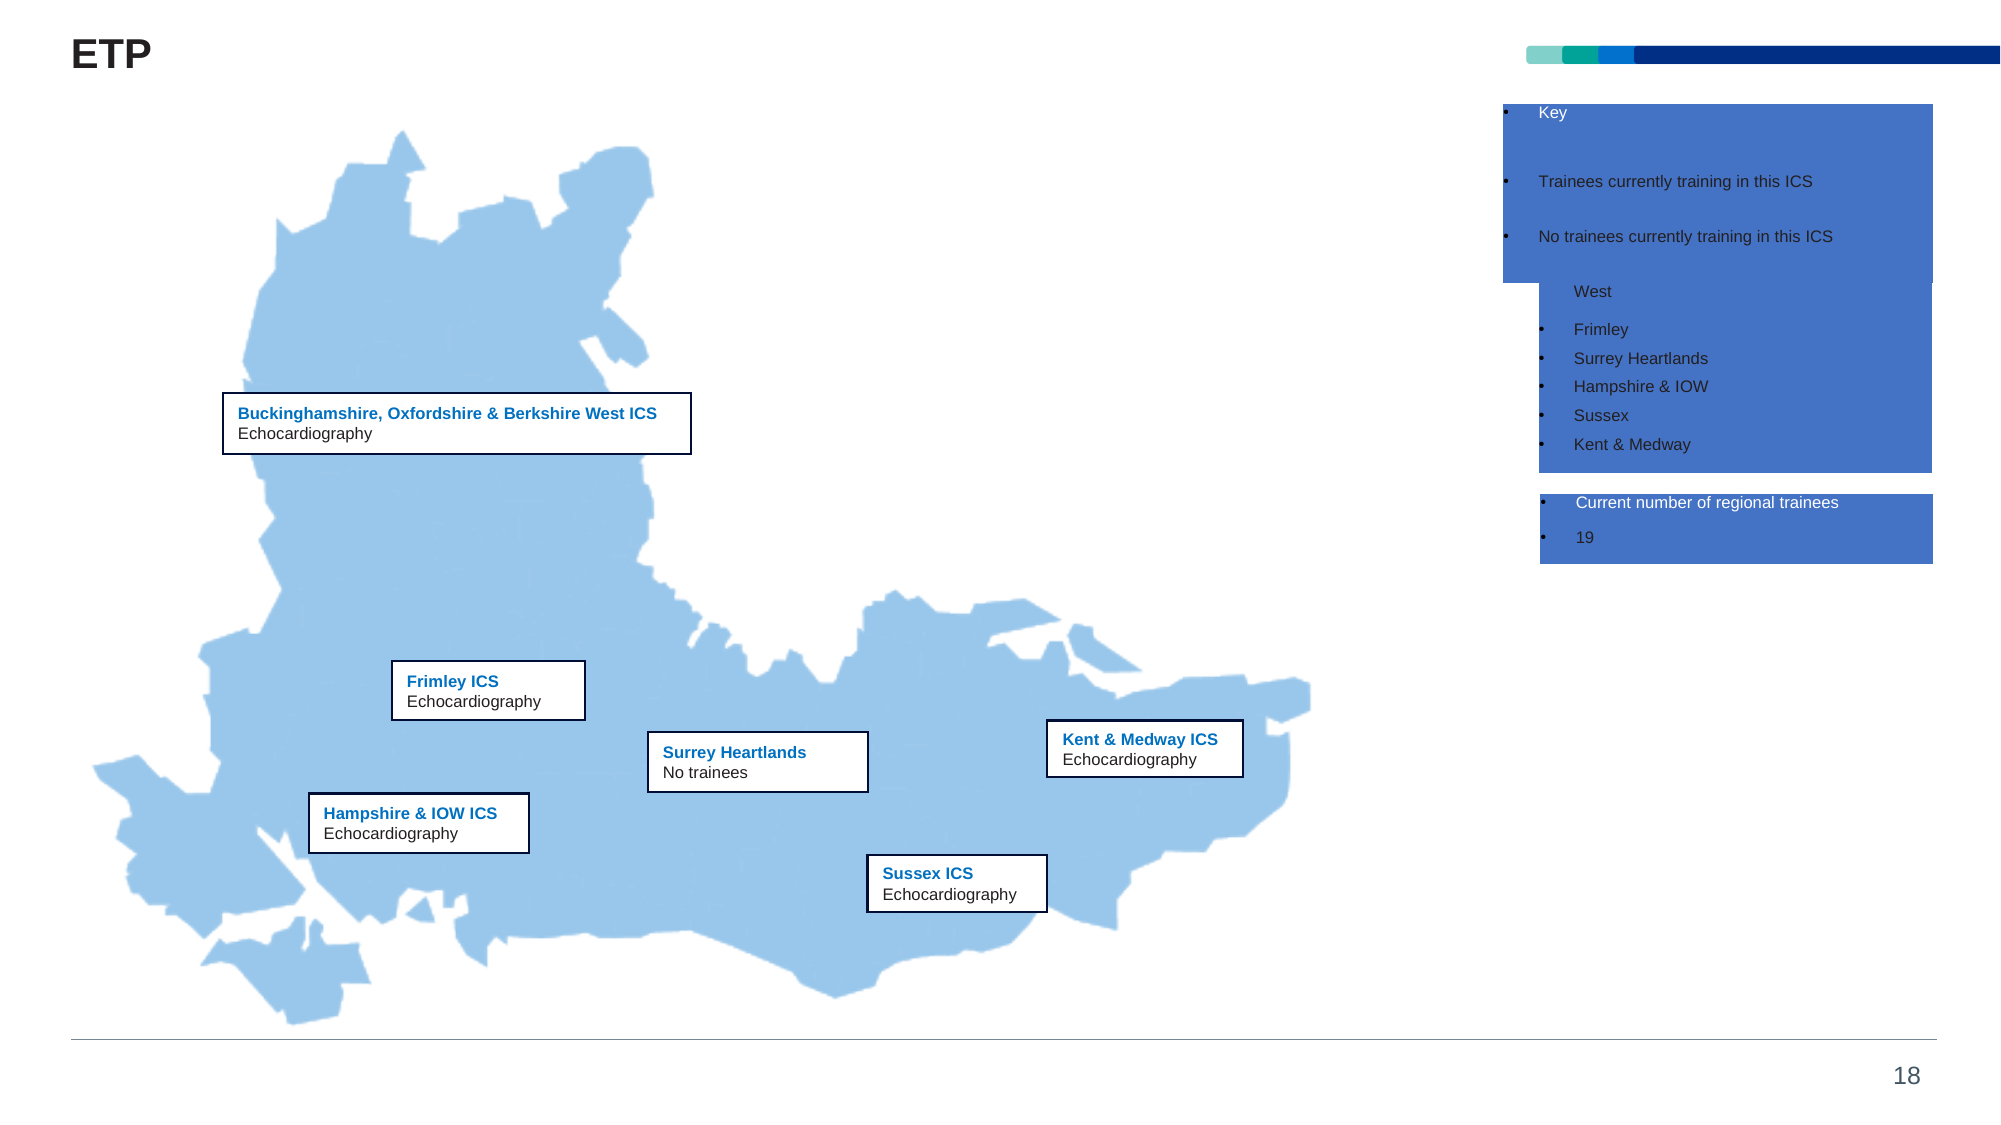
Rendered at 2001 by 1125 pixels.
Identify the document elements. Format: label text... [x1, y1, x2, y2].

text_box Sussex ICS Echocardiography [868, 855, 1047, 912]
table_cell Kent & Medway [1539, 435, 1932, 473]
table_header Key [1503, 104, 1879, 172]
table_cell Sussex [1539, 406, 1932, 435]
table_cell 19 [1540, 529, 1933, 564]
text_box Hampshire & IOW ICS Echocardiography [309, 794, 529, 853]
table_cell Surrey Heartlands [1539, 349, 1932, 378]
text_box Frimley ICS Echocardiography [392, 661, 585, 720]
table_cell Trainees currently training in this ICS [1503, 172, 1879, 227]
picture [67, 114, 1332, 1048]
table_cell [1879, 227, 1933, 283]
table_cell Hampshire & IOW [1539, 378, 1932, 406]
title ETP [70, 32, 1513, 79]
table_cell [1879, 172, 1933, 227]
table_cell Frimley [1539, 321, 1932, 349]
table_cell No trainees currently training in this ICS [1503, 227, 1879, 283]
text_box Kent & Medway ICS Echocardiography [1047, 720, 1243, 777]
table_header [1879, 104, 1933, 172]
text_box Buckinghamshire, Oxfordshire & Berkshire West ICS Echocardiography [223, 393, 691, 454]
text_box Surrey Heartlands No trainees [648, 732, 868, 792]
table_cell Buckinghamshire, Oxfordshire & Berkshire West [1539, 283, 1932, 321]
table_header Current number of regional trainees [1540, 494, 1933, 529]
